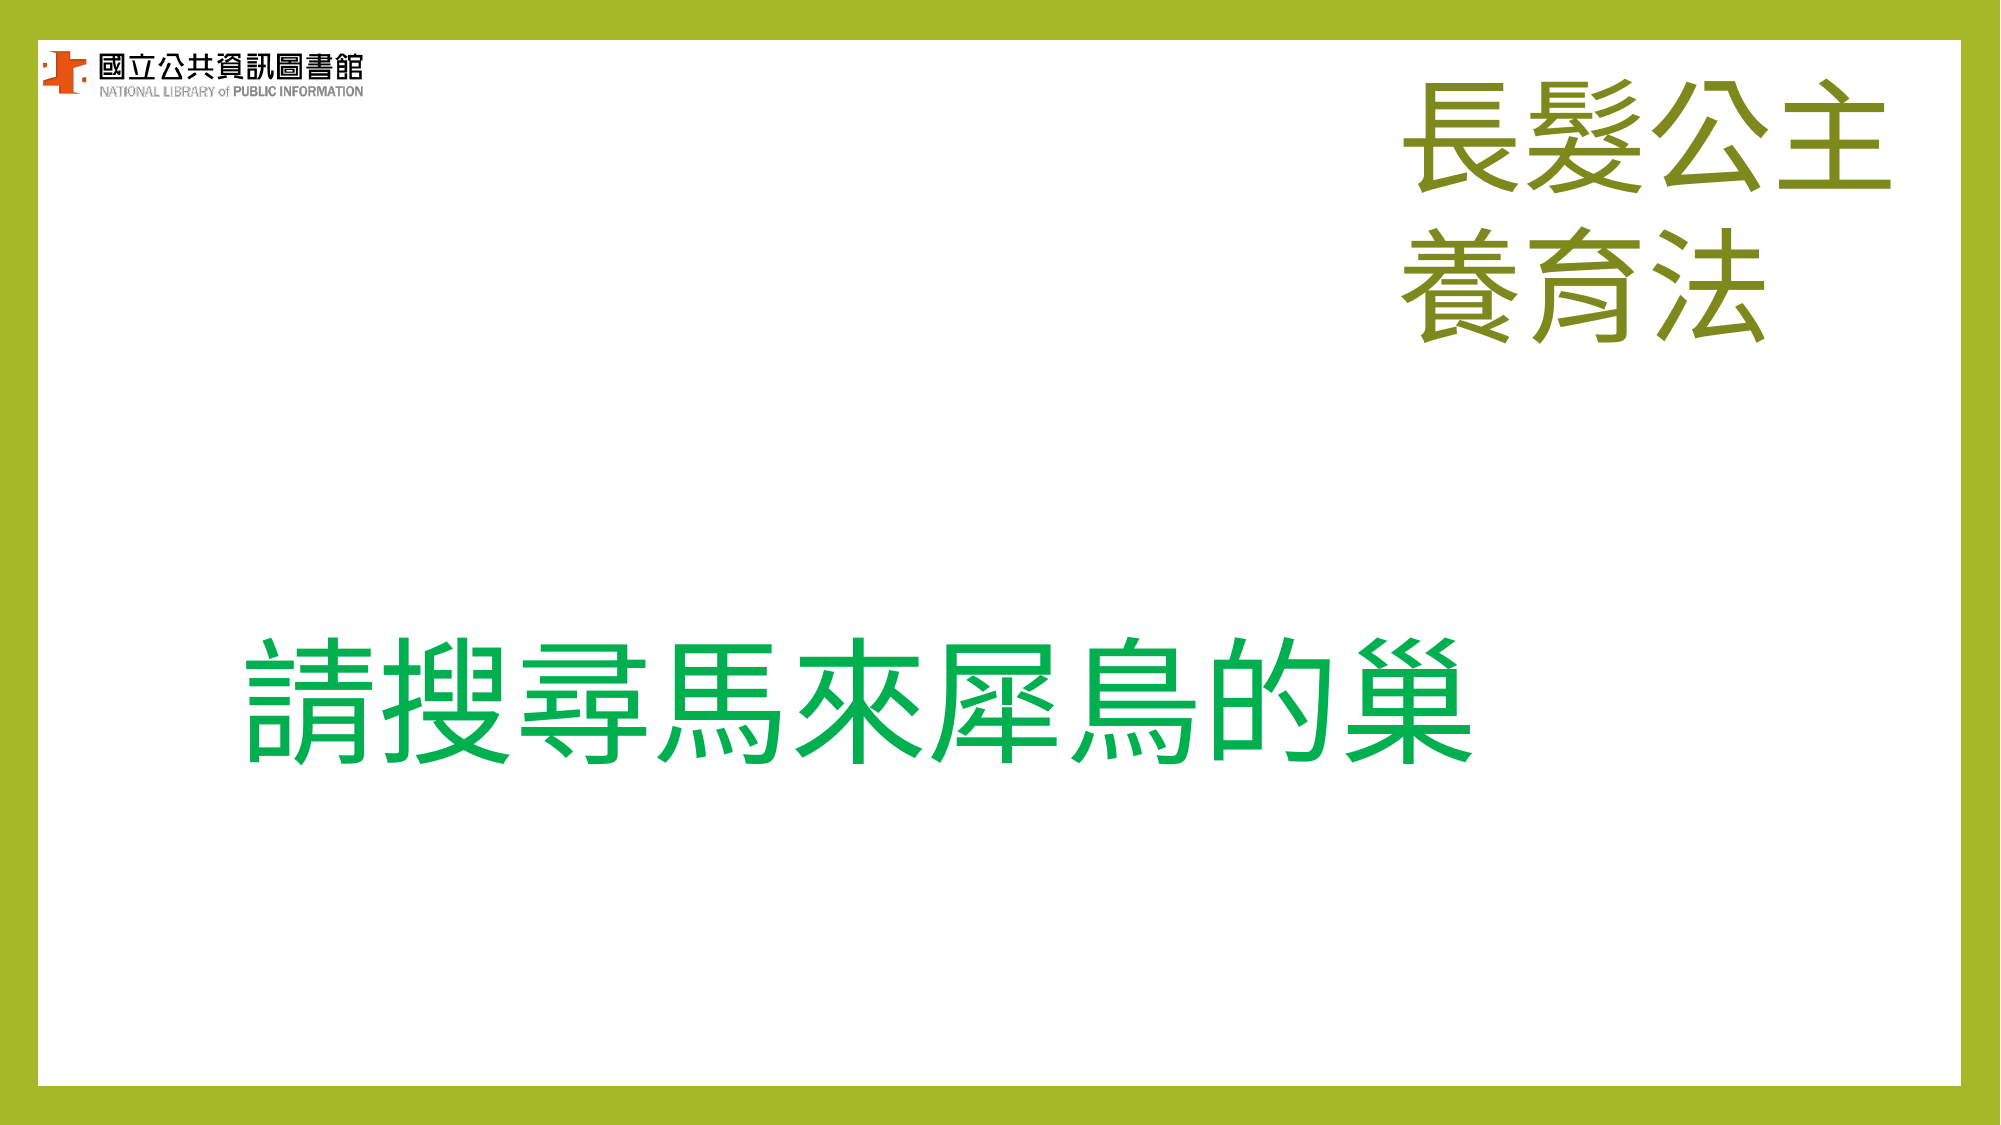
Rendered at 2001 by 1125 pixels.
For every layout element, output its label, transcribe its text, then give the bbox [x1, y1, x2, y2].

text_box 請搜尋馬來犀鳥的巢 [225, 608, 1506, 791]
text_box 長髮公主養育法 [1382, 51, 1933, 370]
